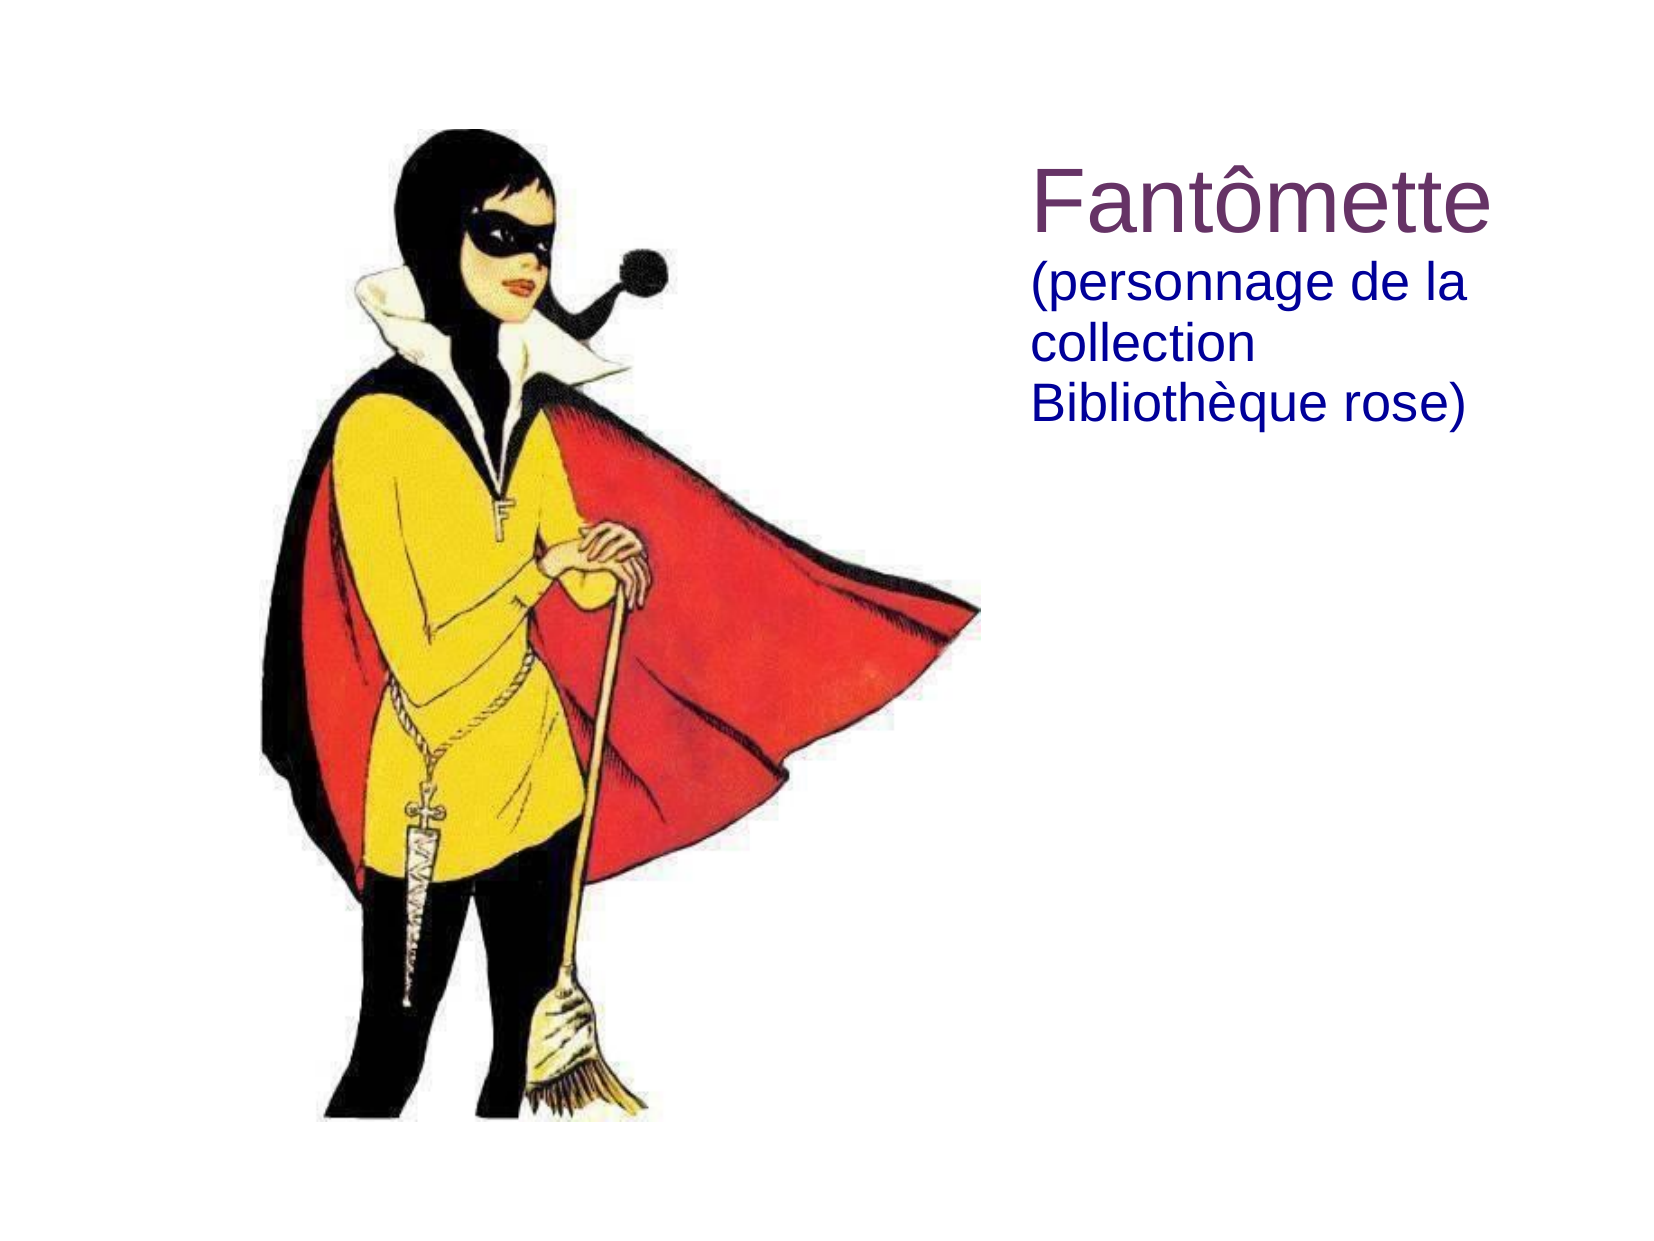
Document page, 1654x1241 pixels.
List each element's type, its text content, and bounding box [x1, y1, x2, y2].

text_box Fantômette (personnage de la collection Bibliothèque rose) [1015, 141, 1571, 441]
picture [259, 129, 981, 1123]
